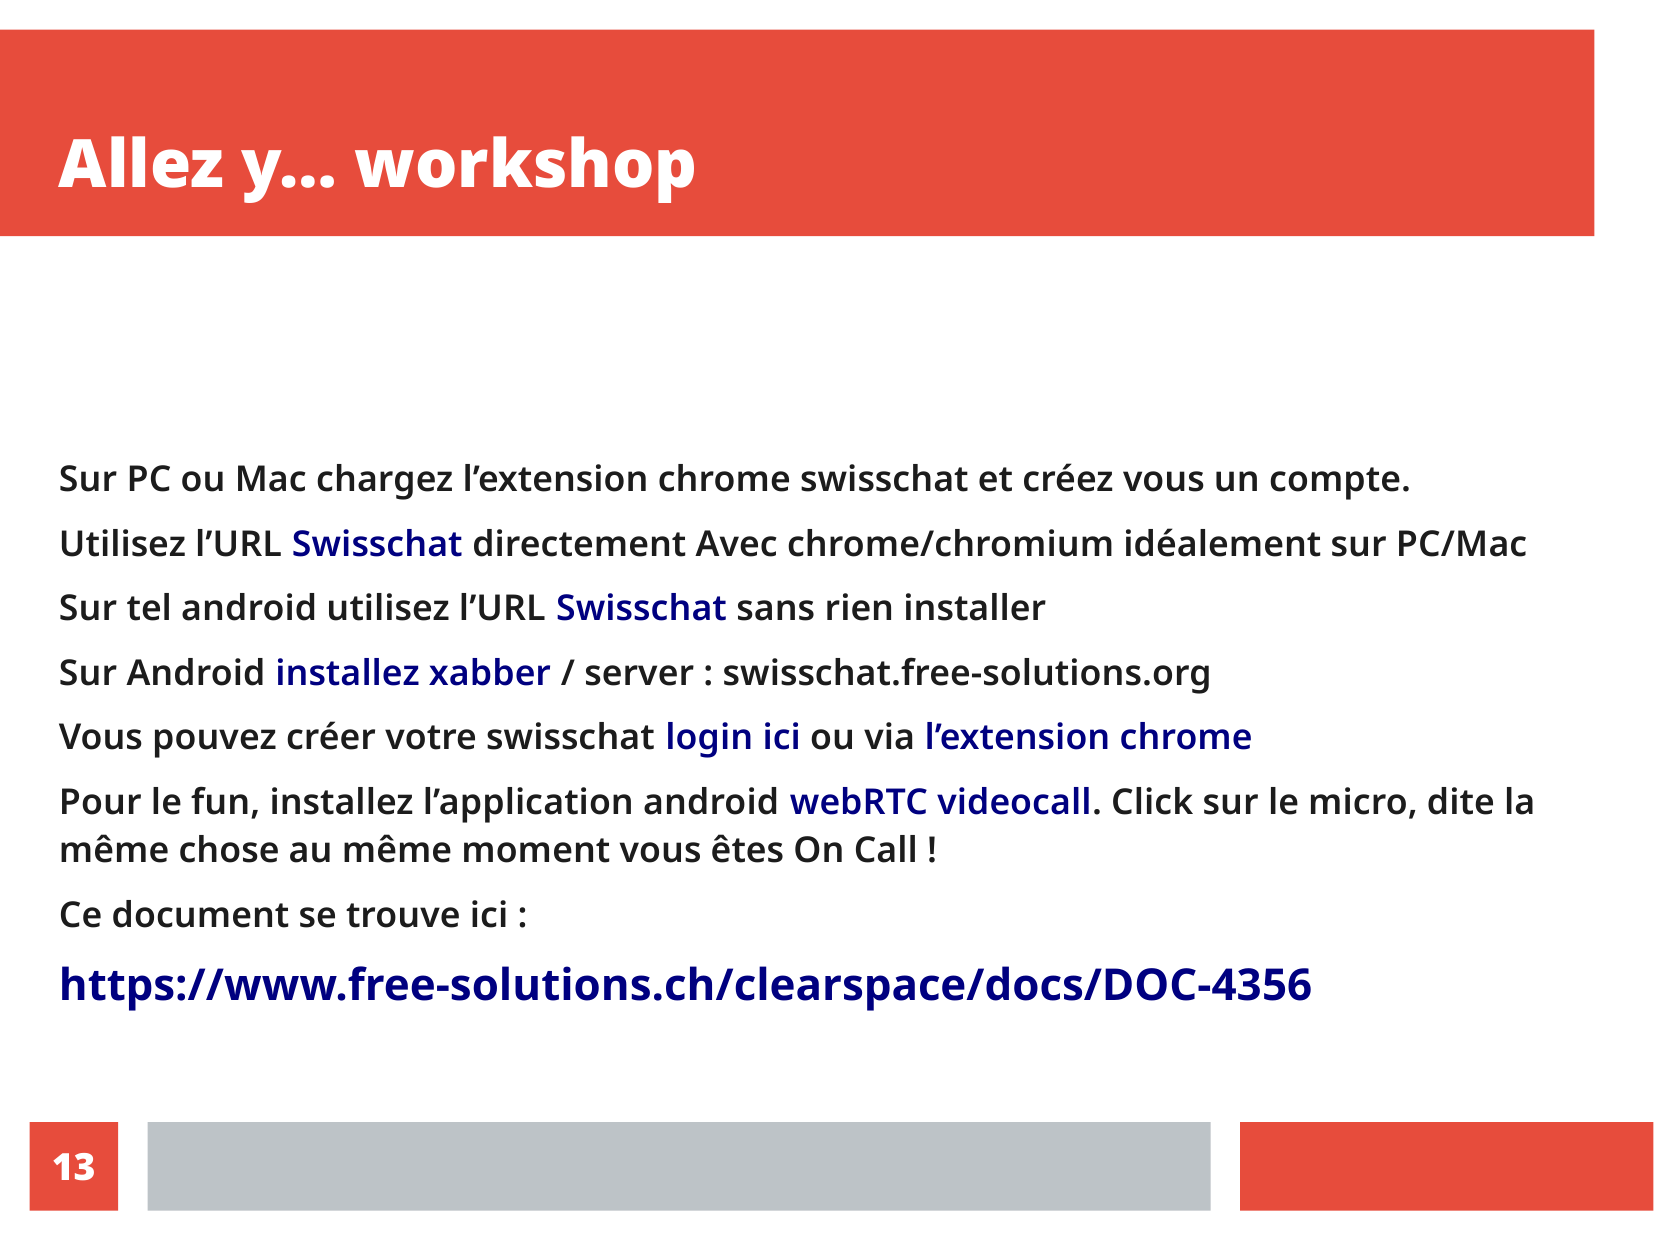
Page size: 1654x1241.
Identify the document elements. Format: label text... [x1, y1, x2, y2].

title Allez y… workshop [59, 59, 1595, 207]
list Sur PC ou Mac chargez l’extension chrome swisschat et créez vous un compte. Utilisez l’URL Swisschat directement Avec chrome/chromium idéalement sur PC/Mac Sur tel android utilisez l’URL Swisschat sans rien installer Sur Android installez xabber / server : swisschat.free-solutions.org Vous pouvez créer votre swisschat login ici ou via l’extension chrome Pour le fun, installez l’application android webRTC videocall. Click sur le micro, dite la même chose au même moment vous êtes On Call ! Ce document se trouve ici : https://www.free-solutions.ch/clearspace/docs/DOC-4356 [59, 324, 1565, 1093]
